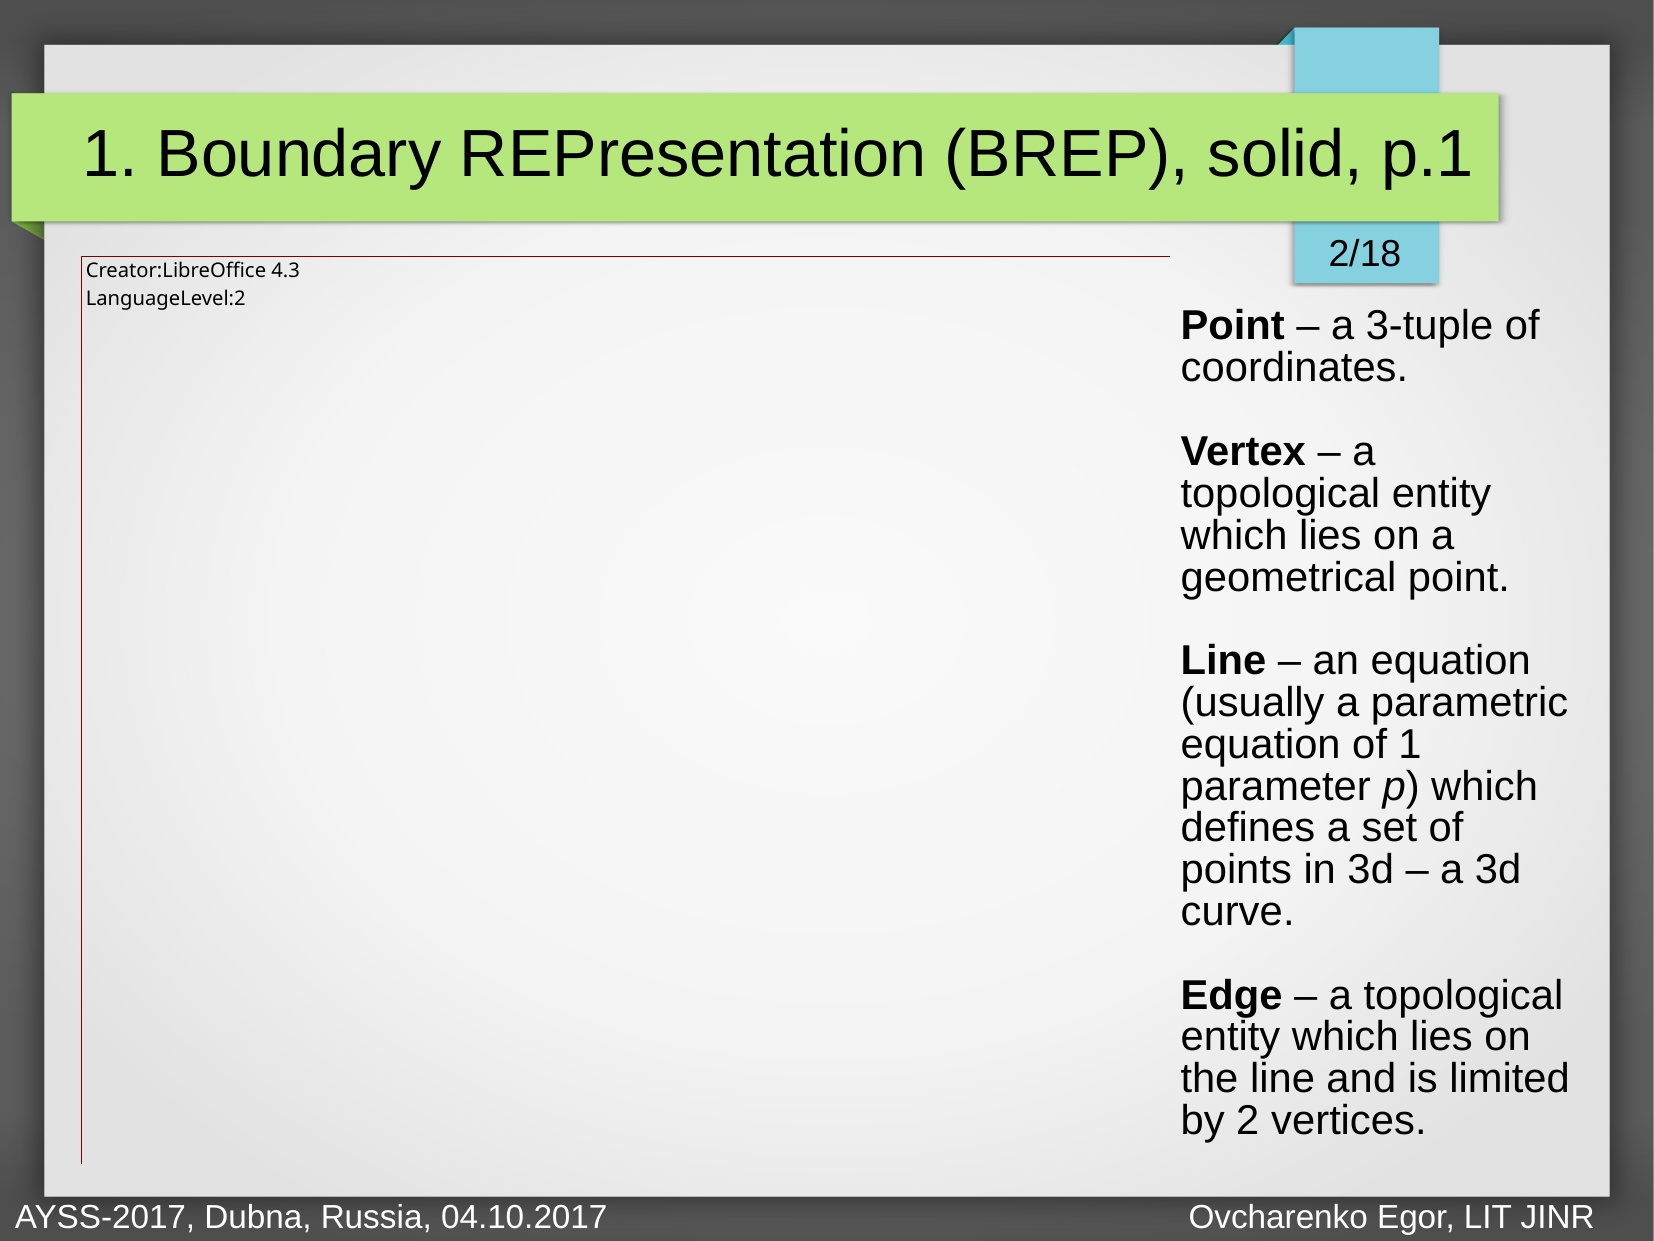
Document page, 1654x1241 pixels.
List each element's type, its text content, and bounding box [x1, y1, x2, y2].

text_box Point – a 3-tuple of coordinates. Vertex – a topological entity which lies on a geometrical point. Line – an equation (usually a parametric equation of 1 parameter p) which defines a set of points in 3d – a 3d curve. Edge – a topological entity which lies on the line and is limited by 2 vertices. [1095, 299, 1591, 1156]
text_box 2/18 [1290, 225, 1441, 282]
text_box AYSS-2017, Dubna, Russia, 04.10.2017 Ovcharenko Egor, LIT JINR [0, 1190, 1612, 1241]
picture [0, 0, 1654, 1241]
title 1. Boundary REPresentation (BREP), solid, p.1 [82, 94, 1501, 213]
